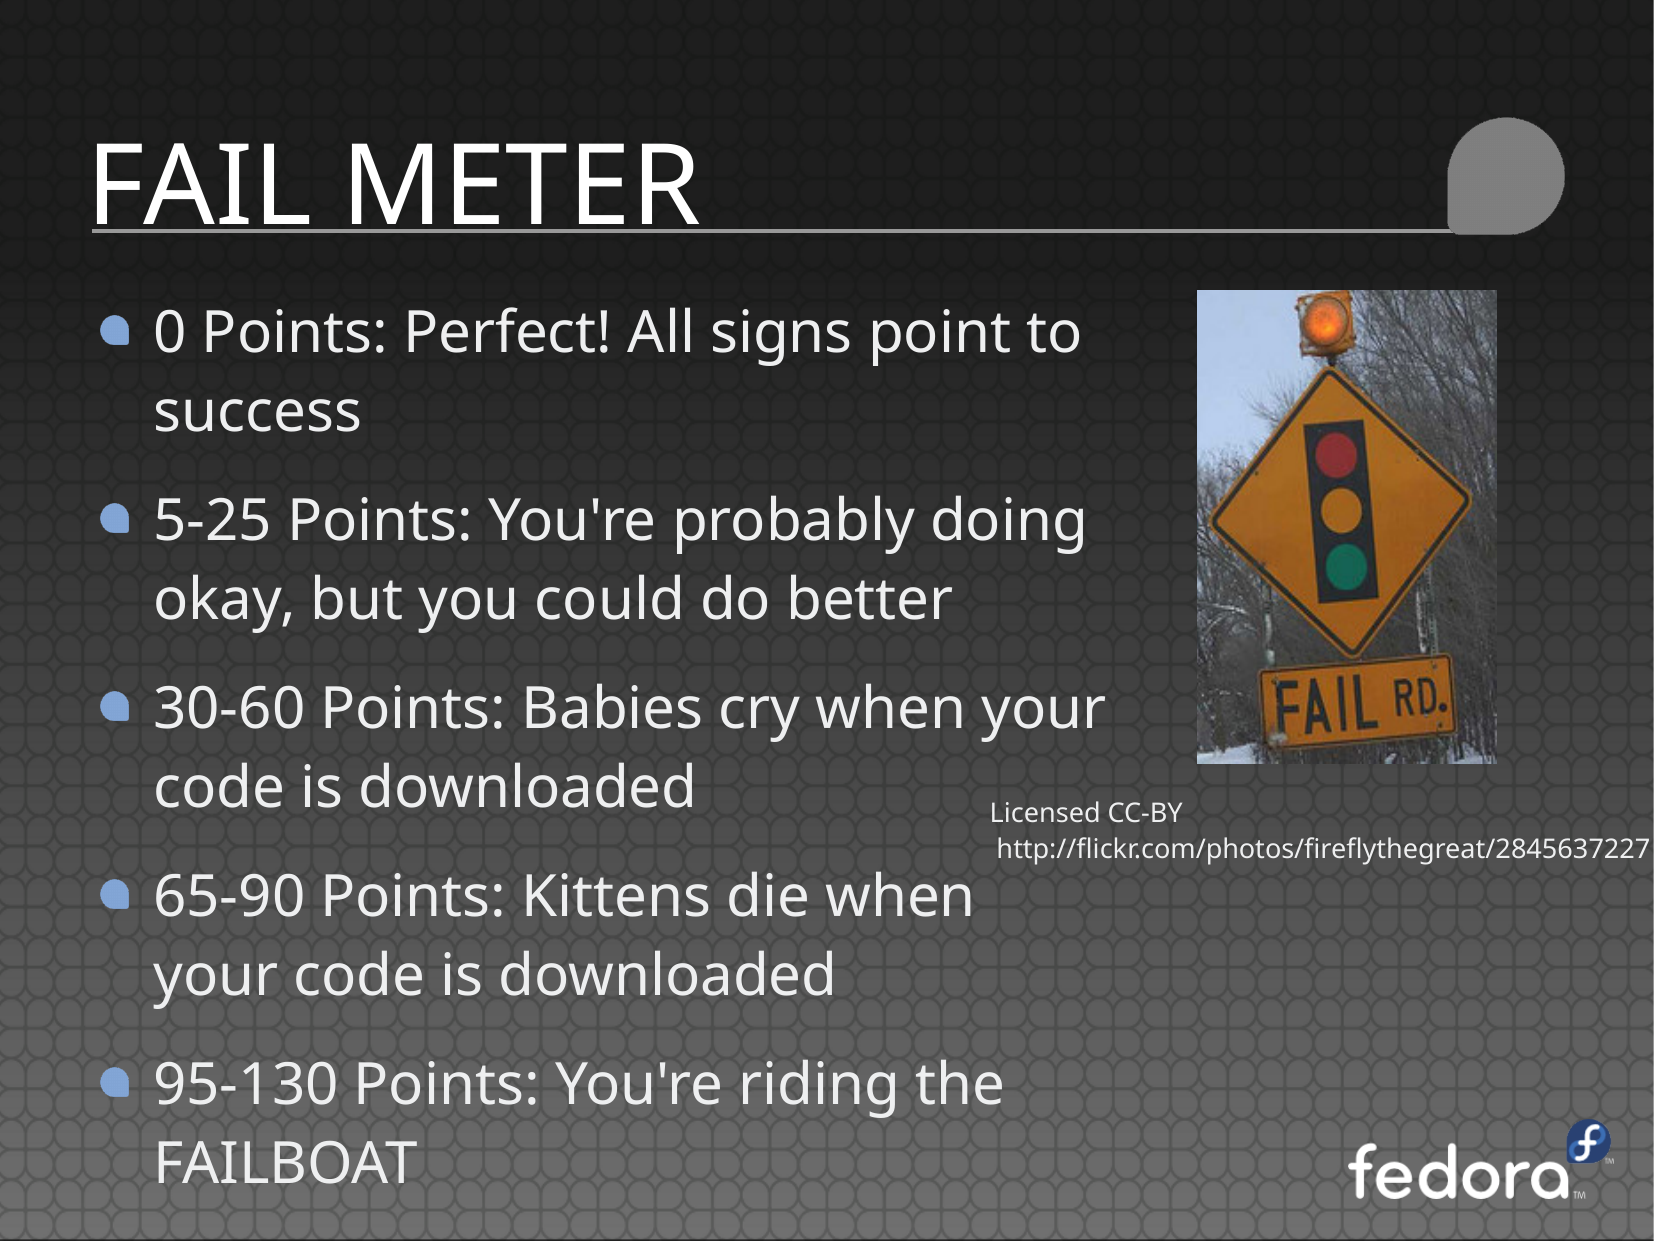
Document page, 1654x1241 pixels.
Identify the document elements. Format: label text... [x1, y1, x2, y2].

picture [0, 0, 1654, 1241]
list 0 Points: Perfect! All signs point to success 5-25 Points: You're probably doing okay, but you could do better 30-60 Points: Babies cry when your code is downloaded 65-90 Points: Kittens die when your code is downloaded 95-130 Points: You're riding the FAILBOAT 135+ Points: Your code should have its own reality TV show [82, 290, 1265, 1183]
title FAIL METER [86, 112, 1576, 249]
text_box Licensed CC-BY http://flickr.com/photos/fireflythegreat/2845637227 [986, 785, 1654, 864]
